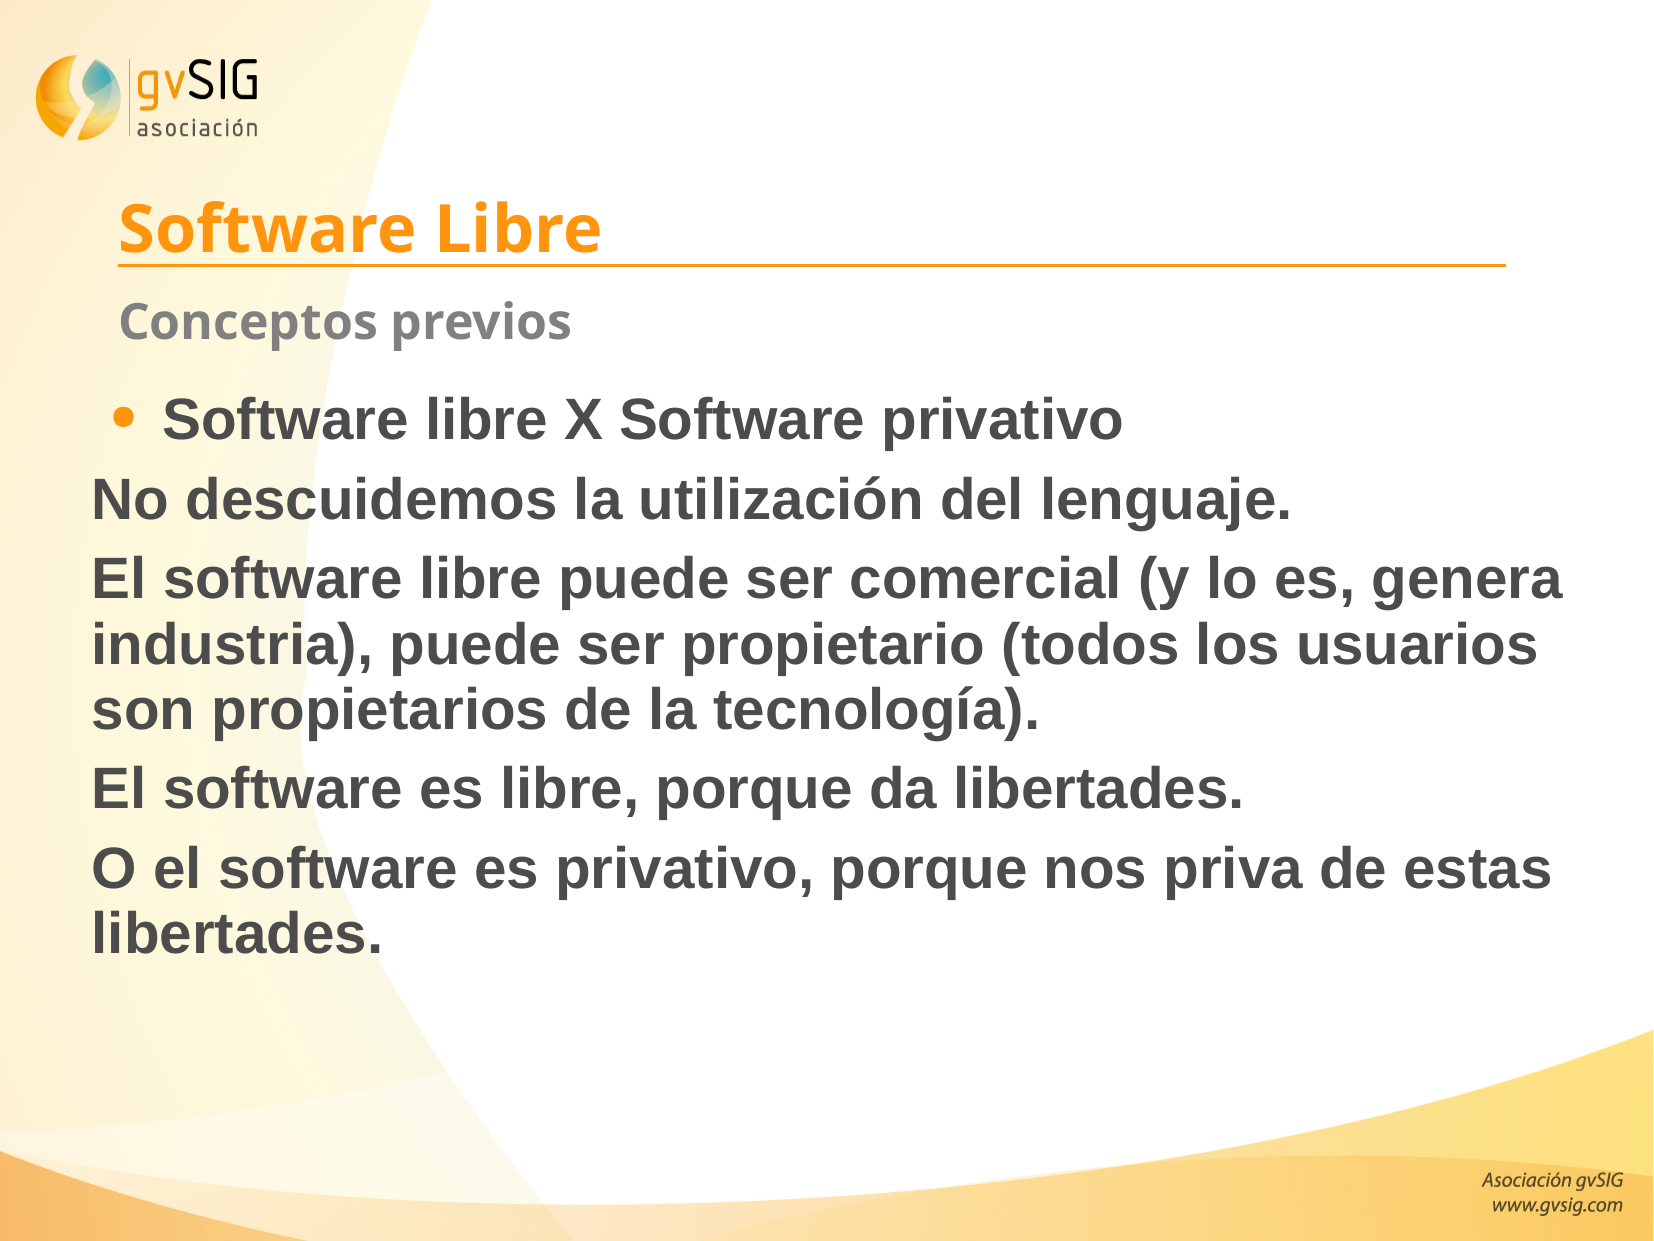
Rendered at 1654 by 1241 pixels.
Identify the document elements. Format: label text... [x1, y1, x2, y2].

picture [0, 0, 1654, 1241]
title Software Libre [118, 177, 1607, 276]
title Conceptos previos [118, 276, 1123, 365]
list Software libre X Software privativo No descuidemos la utilización del lenguaje. El software libre puede ser comercial (y lo es, genera industria), puede ser propietario (todos los usuarios son propietarios de la tecnología). El software es libre, porque da libertades. O el software es privativo, porque nos priva de estas libertades. [91, 386, 1598, 1059]
